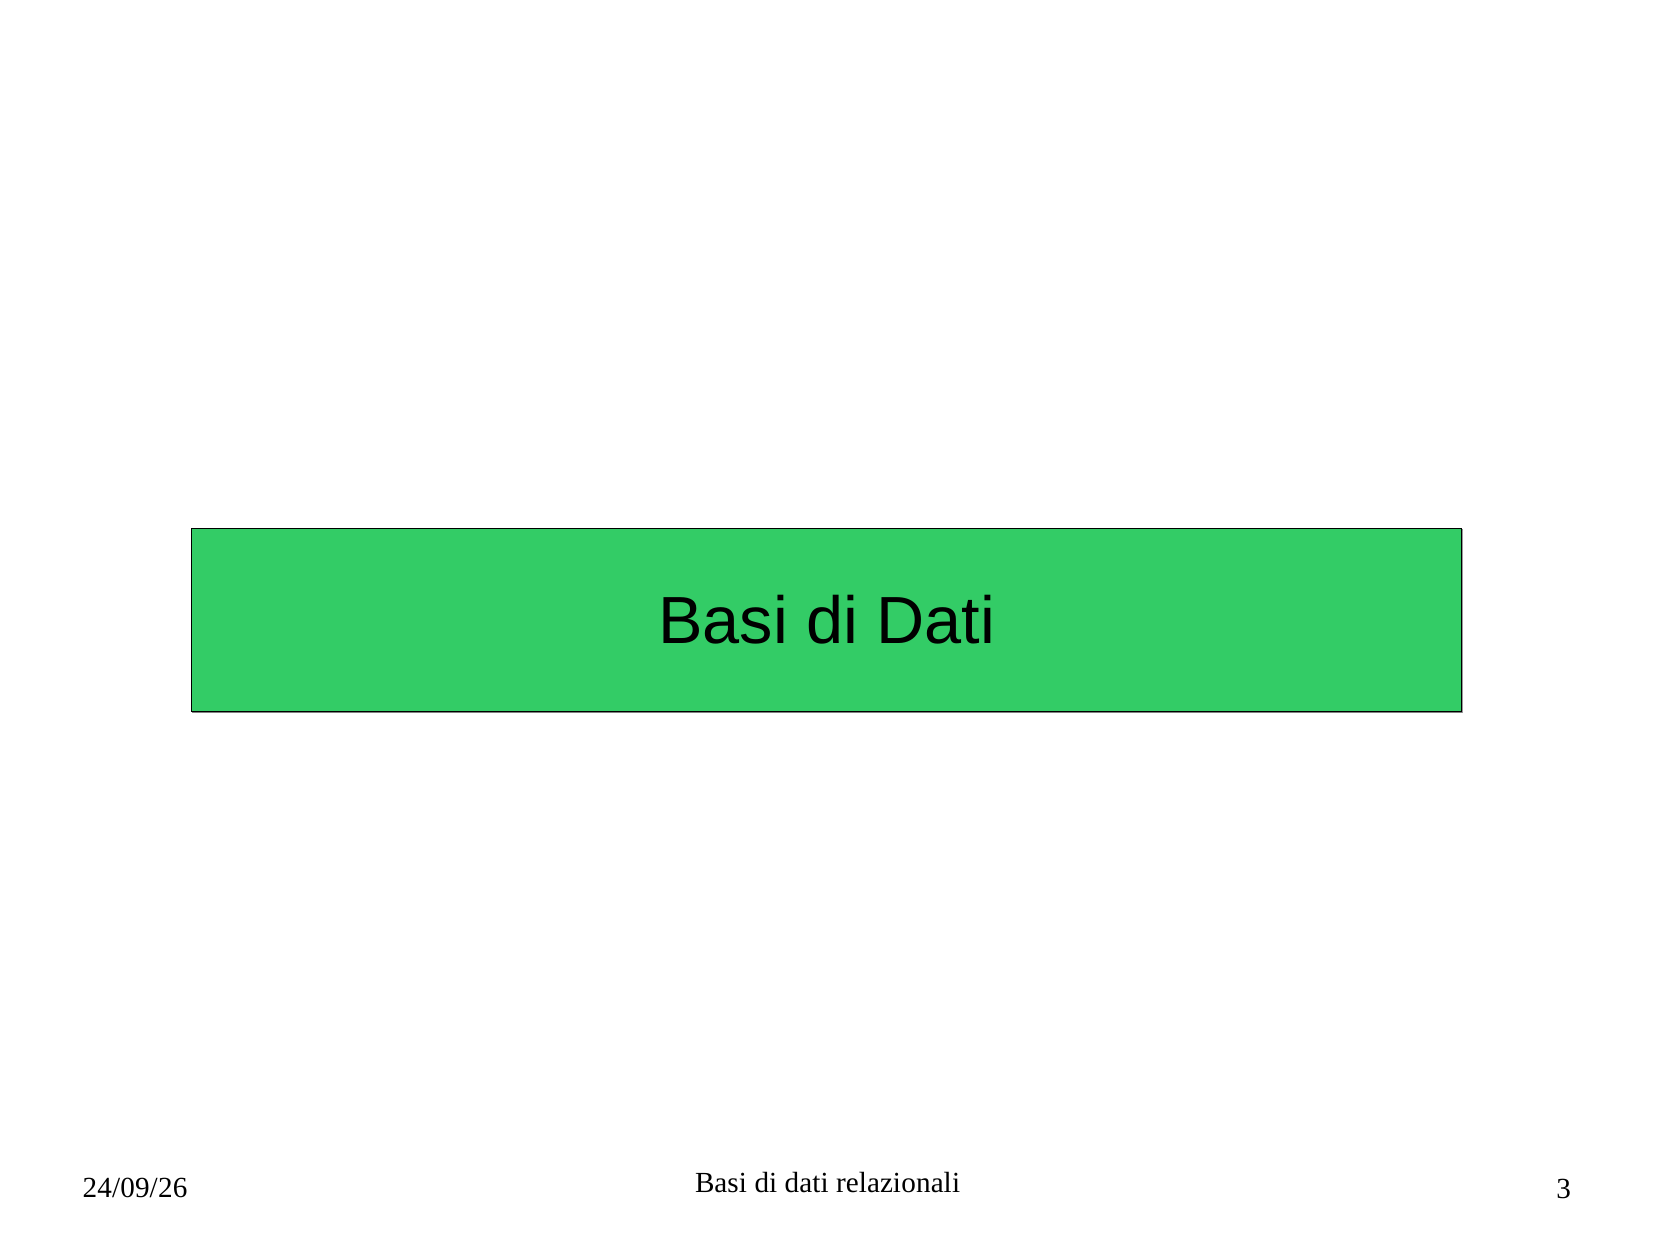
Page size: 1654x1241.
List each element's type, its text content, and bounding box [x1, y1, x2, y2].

text_box Basi di Dati [191, 528, 1462, 712]
